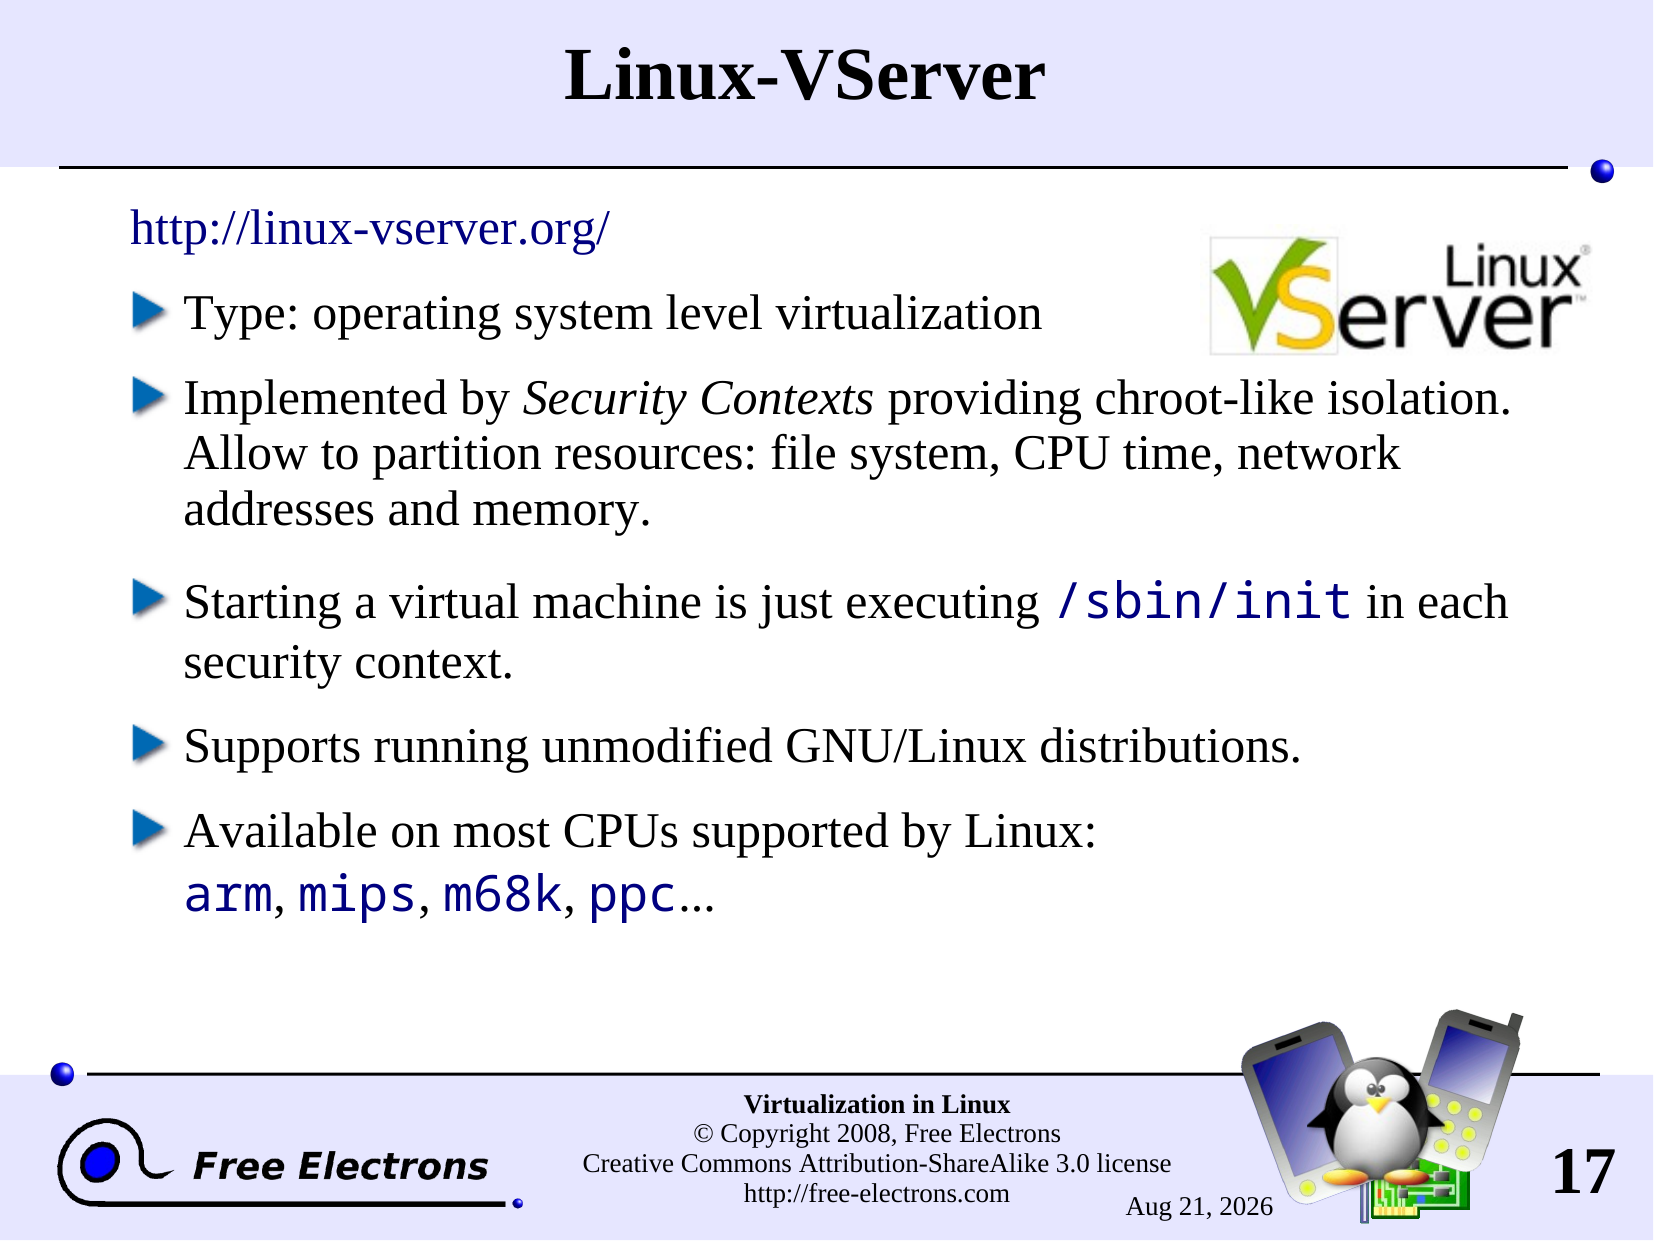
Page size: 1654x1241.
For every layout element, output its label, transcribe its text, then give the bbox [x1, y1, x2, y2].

picture [1200, 224, 1601, 367]
title Linux-VServer [60, 25, 1551, 124]
picture [50, 1107, 527, 1216]
list http://linux-vserver.org/ Type: operating system level virtualization Implemented by Security Contexts providing chroot-like isolation. Allow to partition resources: file system, CPU time, network addresses and memory. Starting a virtual machine is just executing /sbin/init in each security context. Supports running unmodified GNU/Linux distributions. Available on most CPUs supported by Linux: arm, mips, m68k, ppc... [112, 200, 1525, 1051]
picture [1225, 1010, 1538, 1241]
